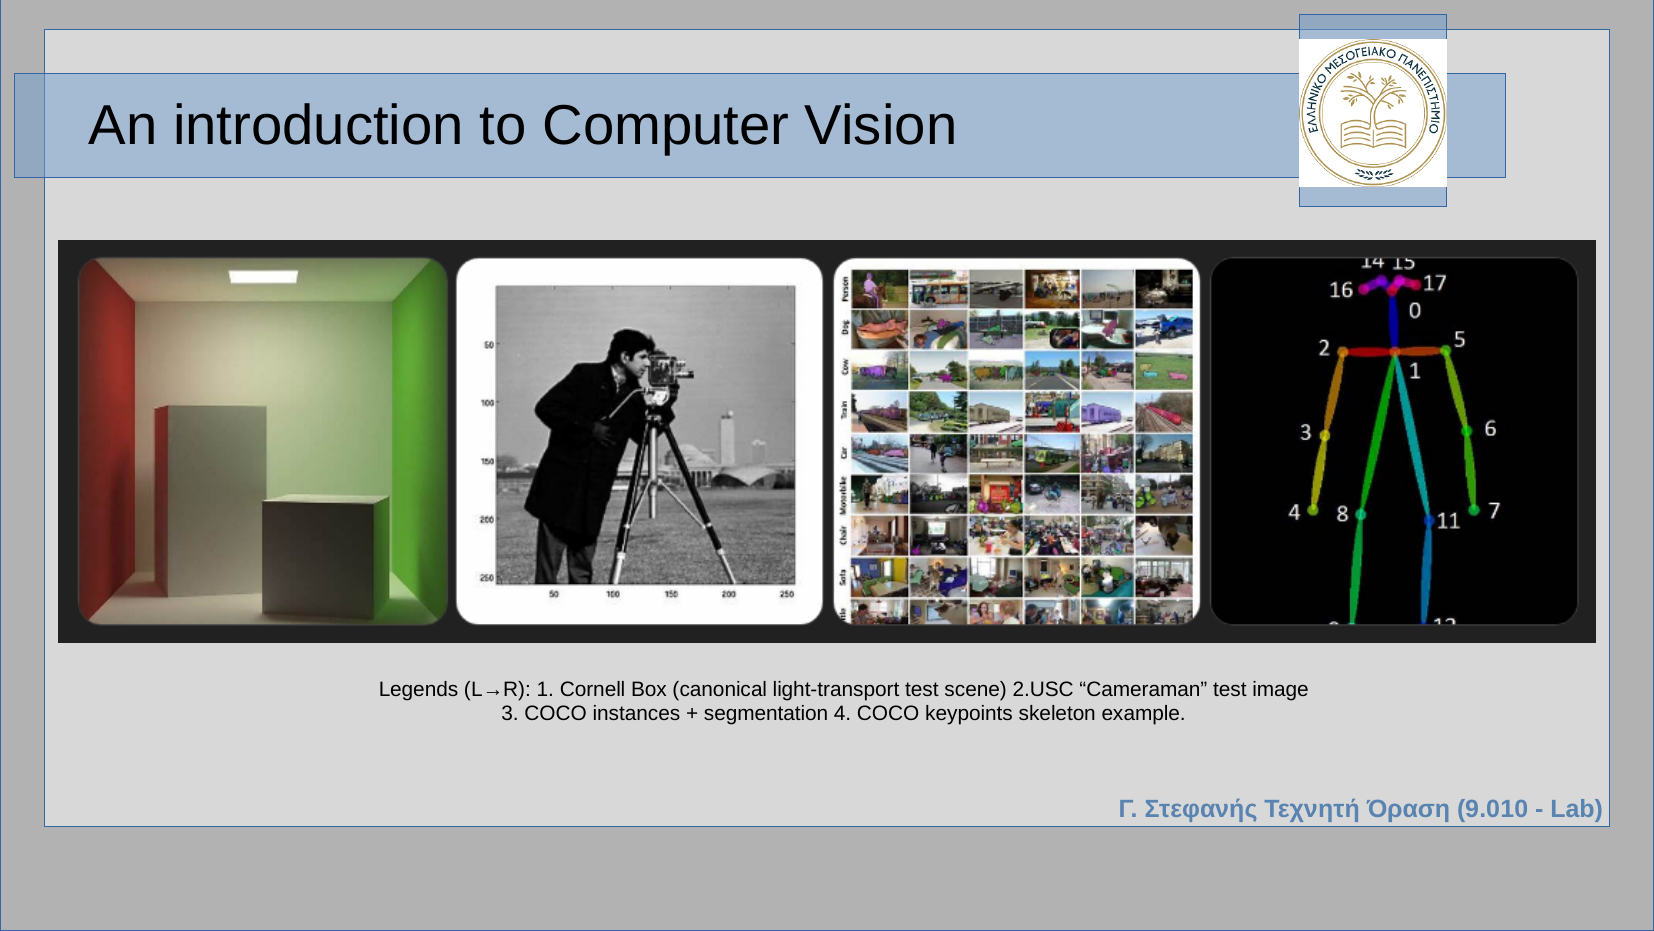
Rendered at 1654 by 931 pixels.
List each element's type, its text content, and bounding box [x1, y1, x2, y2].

text_box Γ. Στεφανής Τεχνητή Όραση (9.010 - Lab) [1092, 772, 1630, 844]
text_box Legends (L→R): 1. Cornell Box (canonical light-transport test scene) 2.USC “Cameraman” test image 3. COCO instances + segmentation 4. COCO keypoints skeleton example. [59, 670, 1629, 732]
title An introduction to Computer Vision [88, 73, 1299, 178]
picture [1299, 39, 1447, 187]
picture [58, 240, 1596, 644]
title An introduction to Computer Vision [1447, 73, 1506, 178]
